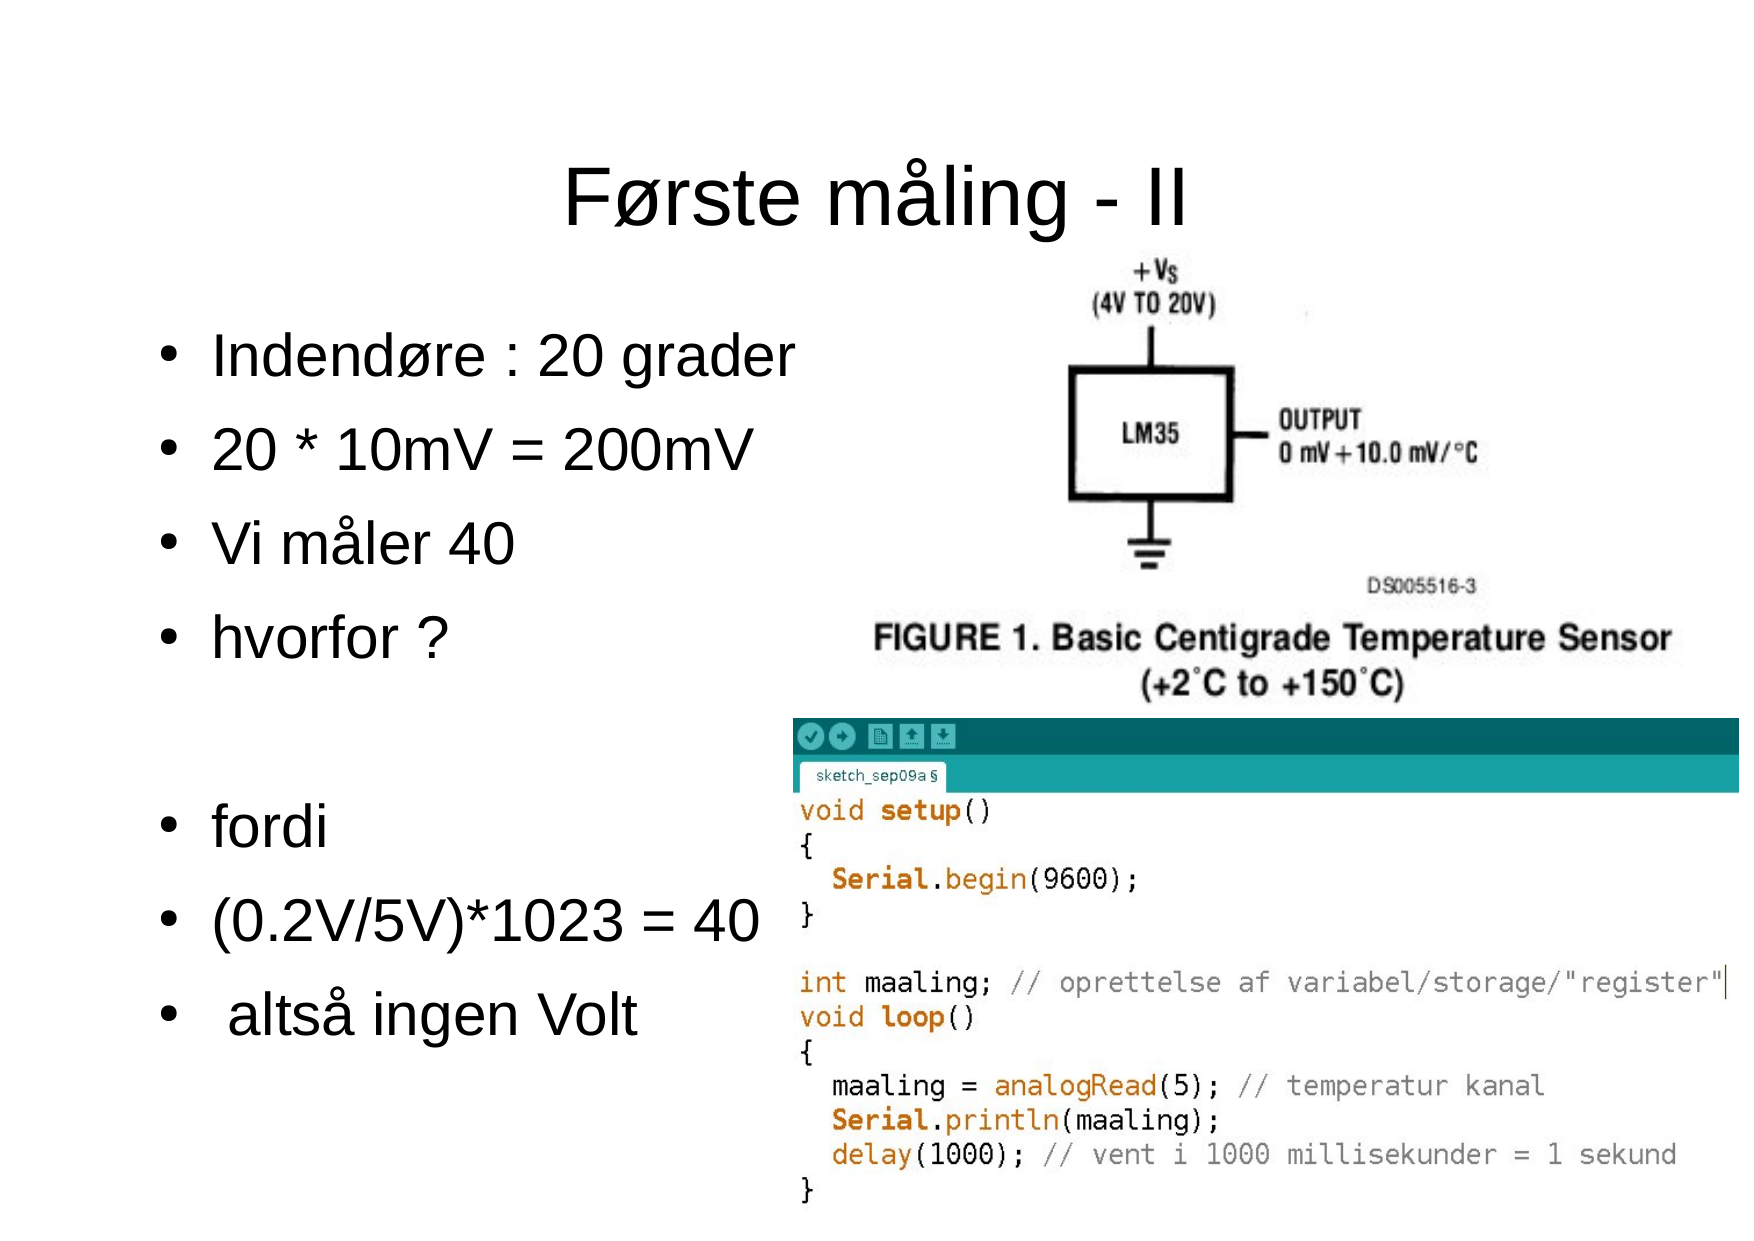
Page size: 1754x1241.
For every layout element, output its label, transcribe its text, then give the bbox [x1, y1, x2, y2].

list Indendøre : 20 grader 20 * 10mV = 200mV Vi måler 40 hvorfor ? fordi (0.2V/5V)*1023 = 40 altså ingen Volt [140, 321, 1614, 1119]
title Første måling - II [140, 103, 1614, 291]
picture [793, 249, 1739, 1214]
